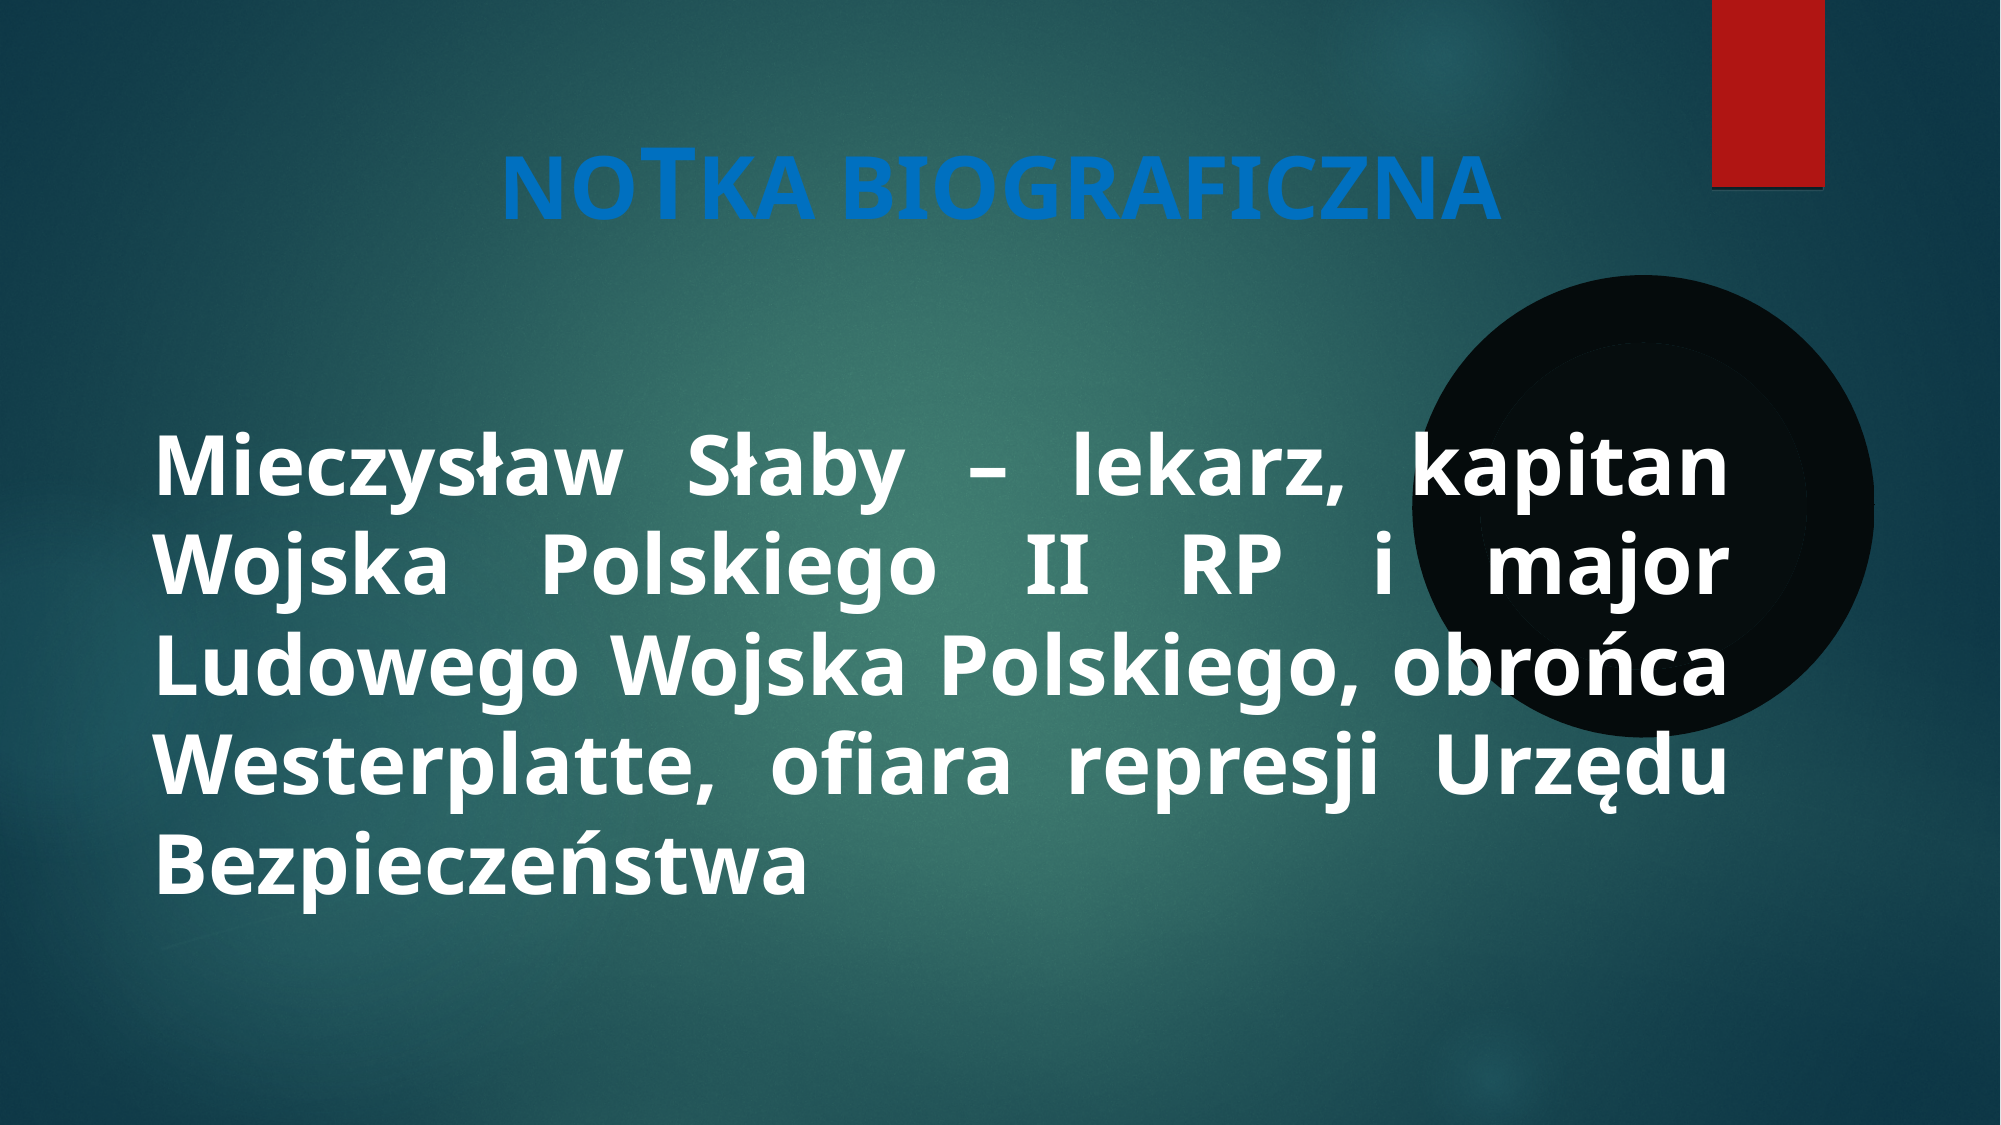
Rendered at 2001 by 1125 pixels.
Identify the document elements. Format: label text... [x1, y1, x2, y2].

list Mieczysław Słaby – lekarz, kapitan Wojska Polskiego II RP i major Ludowego Wojska Polskiego, obrońca Westerplatte, ofiara represji Urzędu Bezpieczeństwa [137, 404, 1863, 1014]
title NOTKA BIOGRAFICZNA [137, 111, 1863, 346]
